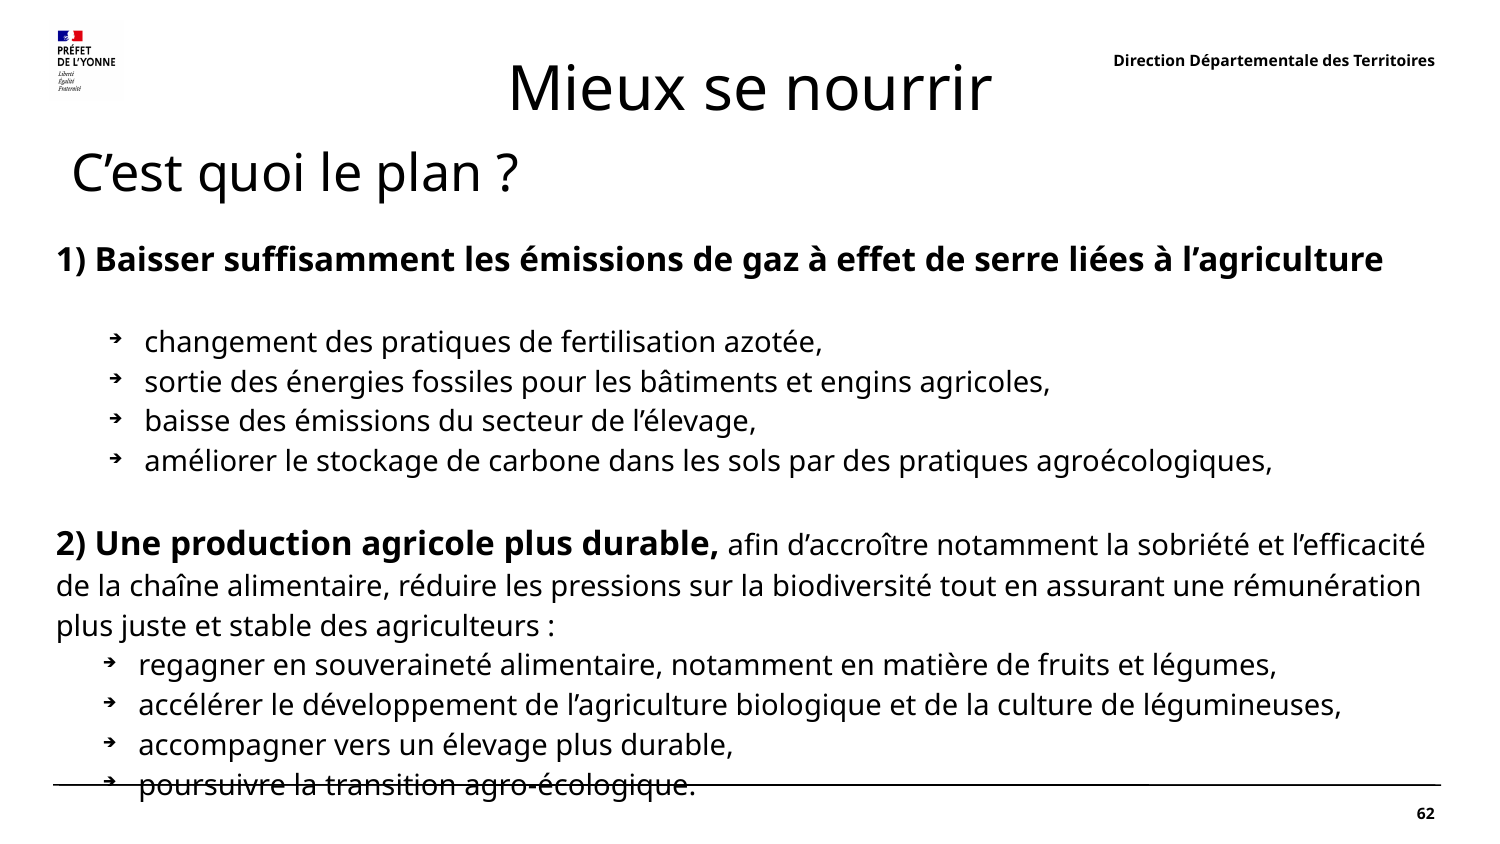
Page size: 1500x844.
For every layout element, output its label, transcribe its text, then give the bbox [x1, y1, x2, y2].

title Mieux se nourrir [75, 16, 1426, 158]
text_box C’est quoi le plan ? [57, 128, 562, 207]
picture [49, 20, 75, 101]
text_box 1) Baisser suffisamment les émissions de gaz à effet de serre liées à l’agriculture changement des pratiques de fertilisation azotée, sortie des énergies fossiles pour les bâtiments et engins agricoles, baisse des émissions du secteur de l’élevage, améliorer le stockage de carbone dans les sols par des pratiques agroécologiques, 2) Une production agricole plus durable, afin d’accroître notamment la sobriété et l’efficacité de la chaîne alimentaire, réduire les pressions sur la biodiversité tout en assurant une rémunération plus juste et stable des agriculteurs : regagner en souveraineté alimentaire, notamment en matière de fruits et légumes, accélérer le développement de l’agriculture biologique et de la culture de légumineuses, accompagner vers un élevage plus durable, poursuivre la transition agro-écologique. [55, 236, 1447, 844]
